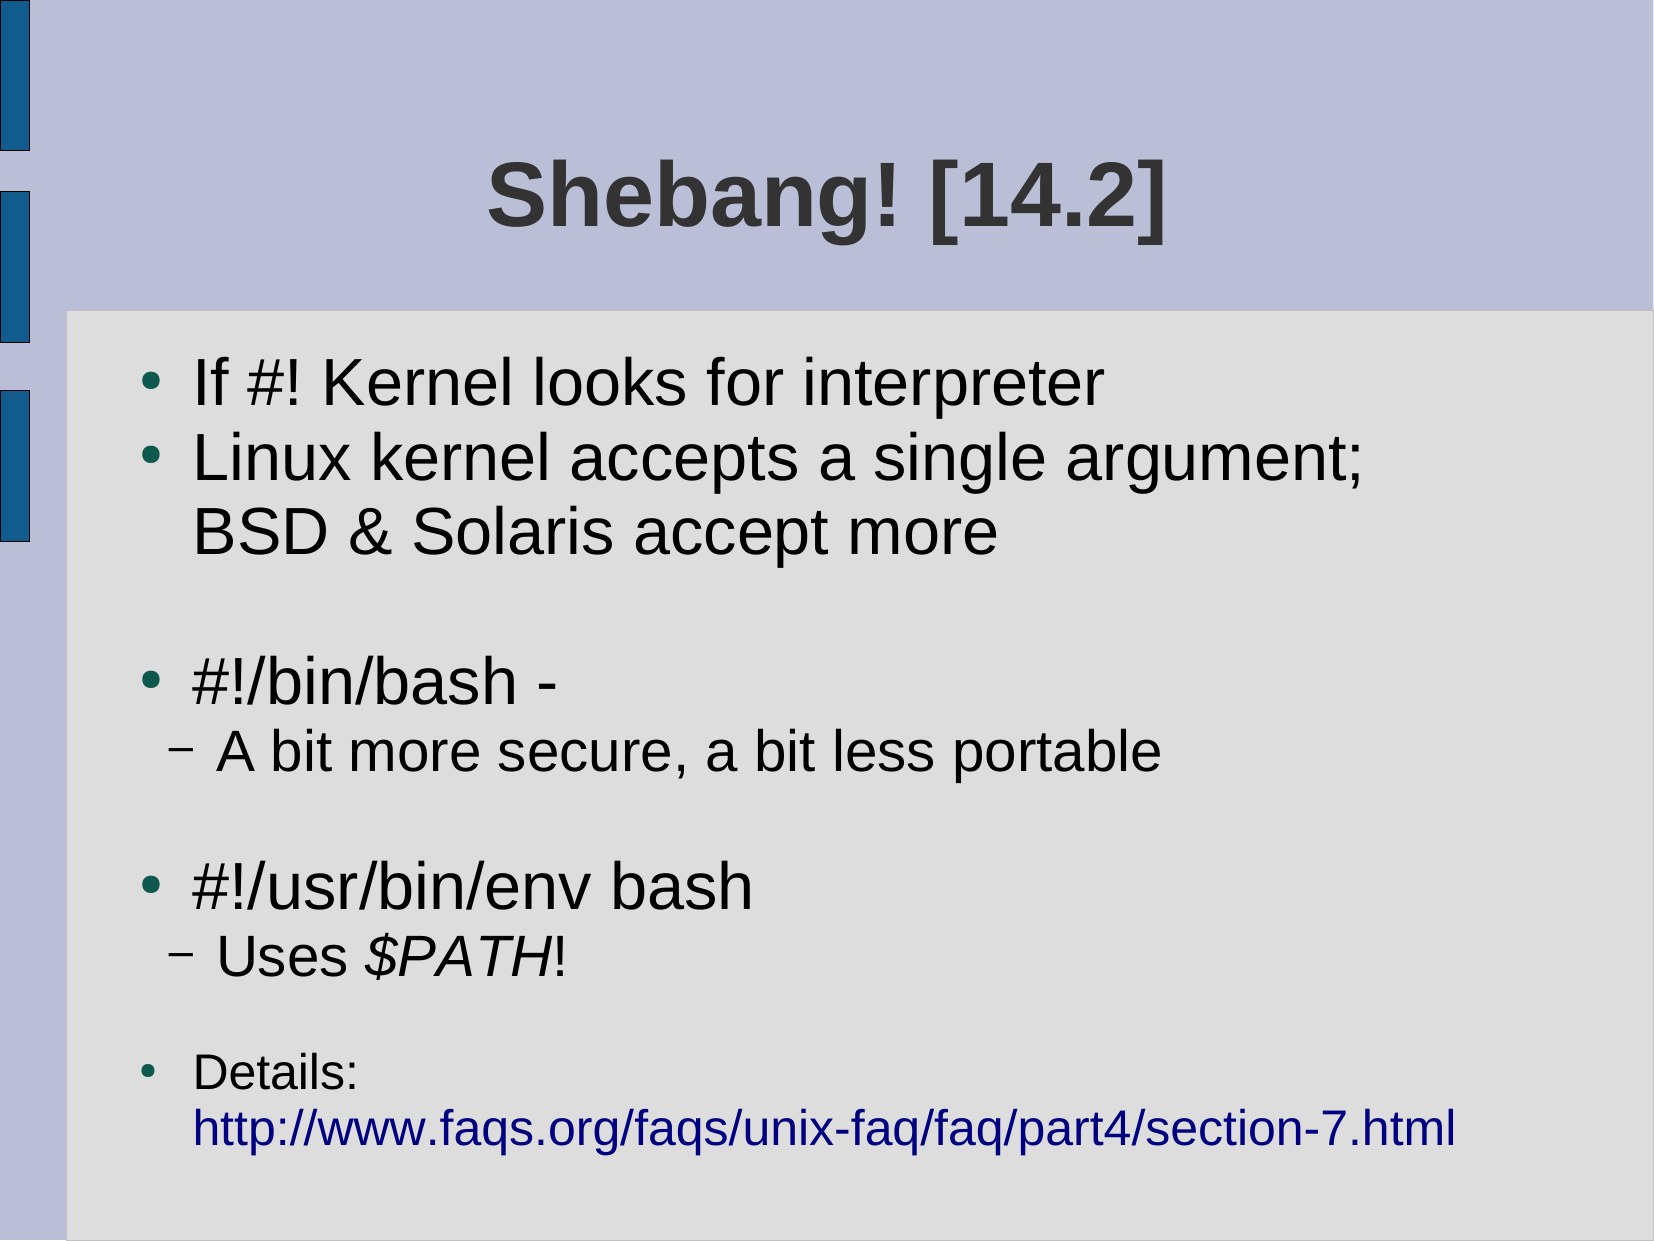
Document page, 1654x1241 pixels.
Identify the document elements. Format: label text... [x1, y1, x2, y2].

title Shebang! [14.2] [121, 98, 1534, 291]
list If #! Kernel looks for interpreter Linux kernel accepts a single argument; BSD & Solaris accept more #!/bin/bash - A bit more secure, a bit less portable #!/usr/bin/env bash Uses $PATH! Details: http://www.faqs.org/faqs/unix-faq/faq/part4/section-7.html [121, 344, 1534, 1156]
